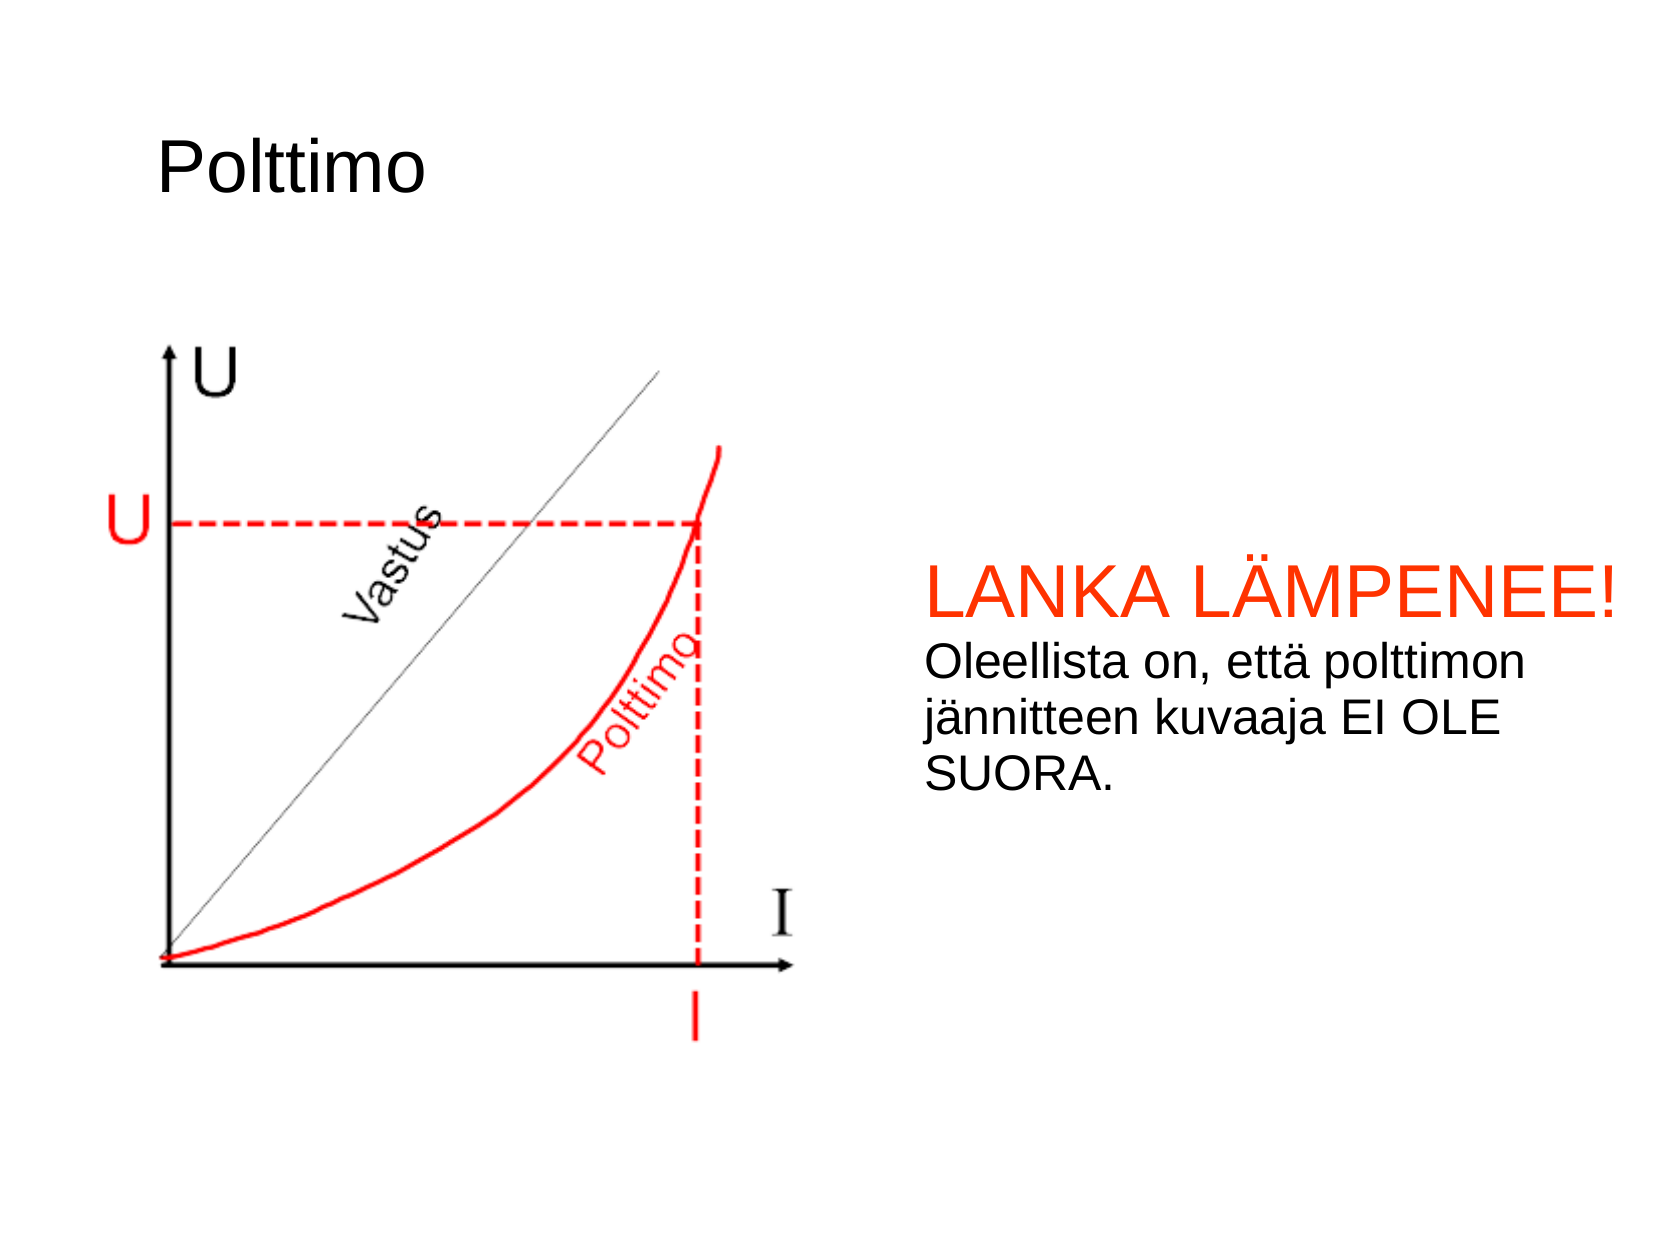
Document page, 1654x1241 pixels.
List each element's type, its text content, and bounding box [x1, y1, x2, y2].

text_box Polttimo [141, 117, 874, 390]
picture [70, 300, 827, 1087]
text_box LANKA LÄMPENEE! Oleellista on, että polttimon jännitteen kuvaaja EI OLE SUORA. [909, 543, 1654, 816]
